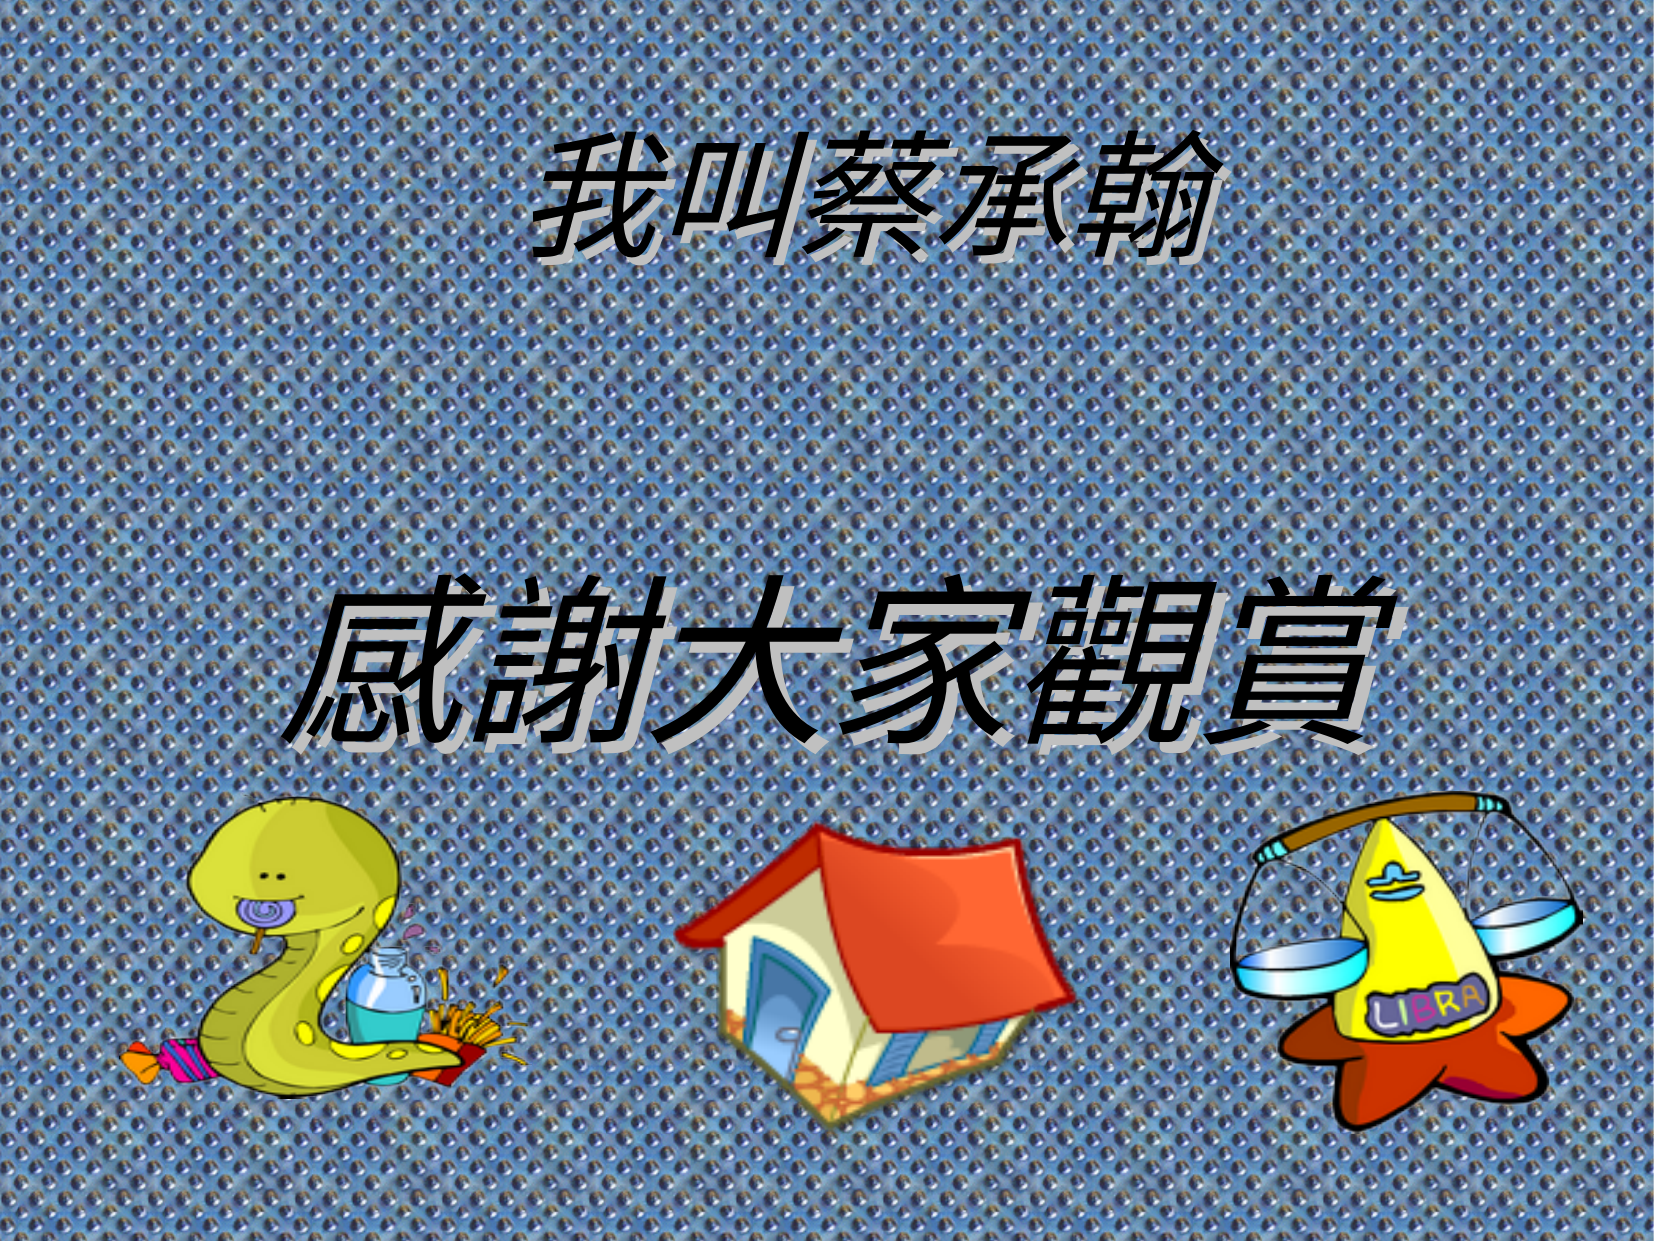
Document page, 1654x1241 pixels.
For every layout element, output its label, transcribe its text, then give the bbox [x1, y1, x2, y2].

subtitle 感謝大家觀賞 [82, 290, 1571, 1010]
title 我叫蔡承翰 [118, 82, 1607, 290]
picture [0, 0, 1654, 1241]
